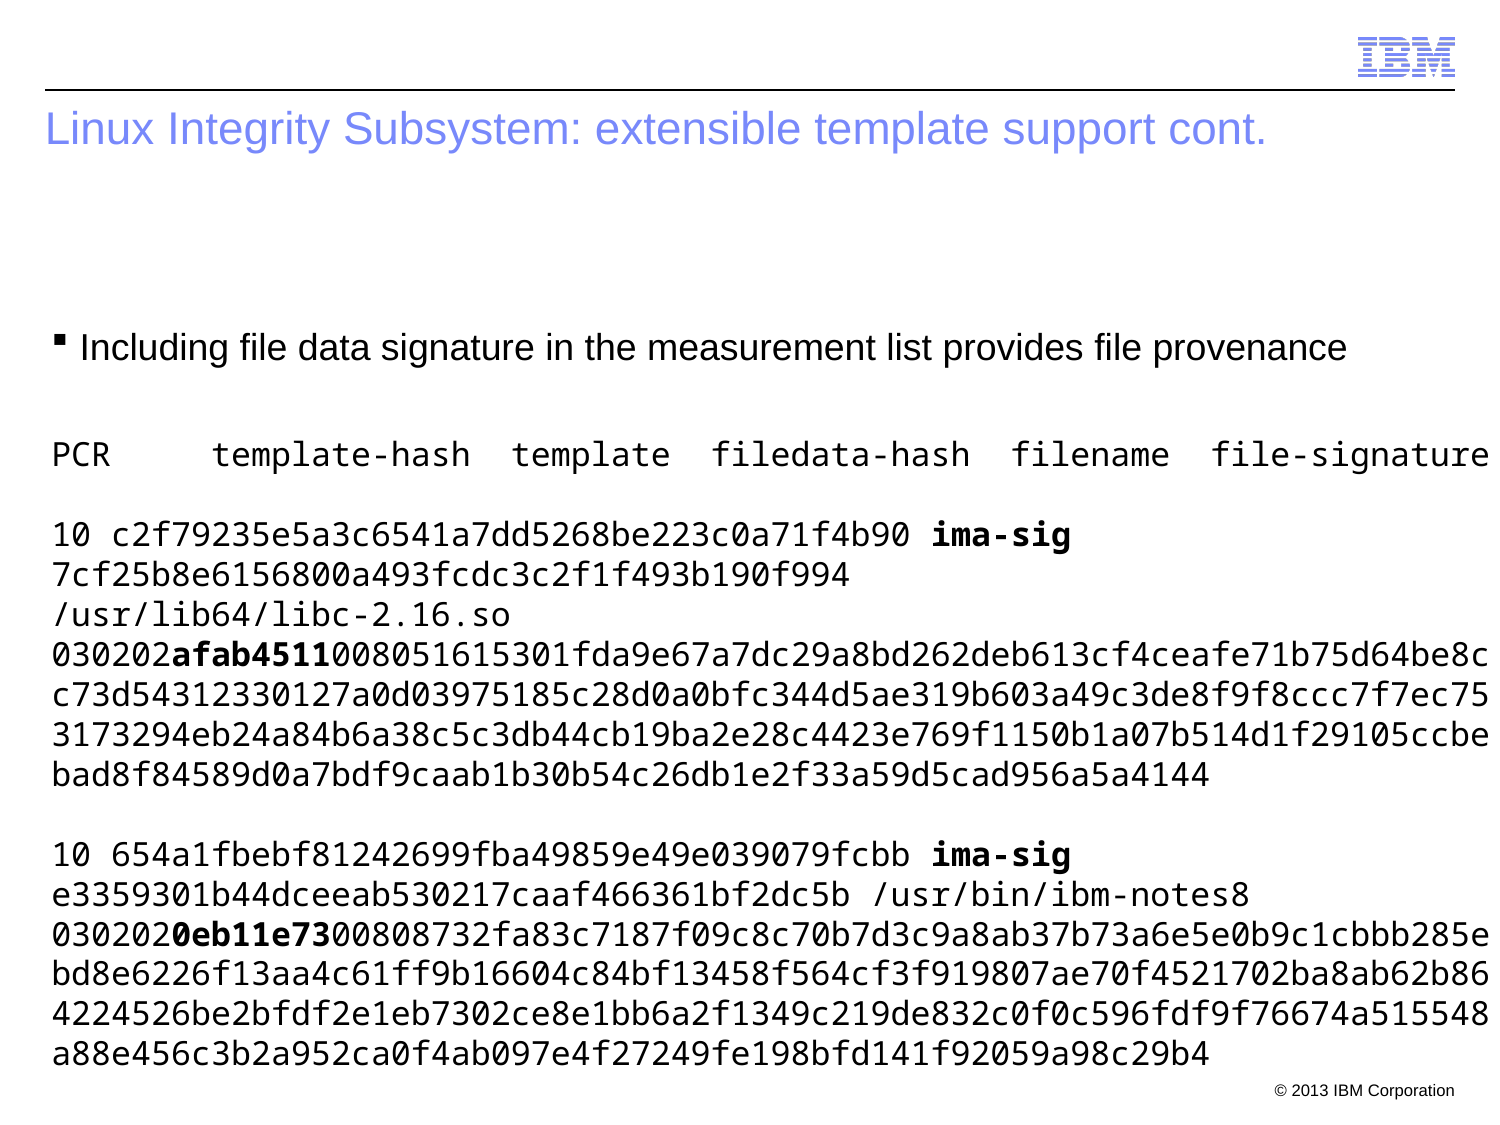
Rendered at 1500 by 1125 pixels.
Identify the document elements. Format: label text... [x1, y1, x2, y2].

picture [1358, 37, 1455, 77]
text_box Including file data signature in the measurement list provides file provenance [36, 314, 1411, 451]
title Linux Integrity Subsystem: extensible template support cont. [29, 97, 1455, 218]
text_box PCR template-hash template filedata-hash filename file-signature 10 c2f79235e5a3c6541a7dd5268be223c0a71f4b90 ima-sig 7cf25b8e6156800a493fcdc3c2f1f493b190f994 /usr/lib64/libc-2.16.so 030202afab4511008051615301fda9e67a7dc29a8bd262deb613cf4ceafe71b75d64be8cc73d54312330127a0d03975185c28d0a0bfc344d5ae319b603a49c3de8f9f8ccc7f7ec753173294eb24a84b6a38c5c3db44cb19ba2e28c4423e769f1150b1a07b514d1f29105ccbebad8f84589d0a7bdf9caab1b30b54c26db1e2f33a59d5cad956a5a4144 10 654a1fbebf81242699fba49859e49e039079fcbb ima-sig e3359301b44dceeab530217caaf466361bf2dc5b /usr/bin/ibm-notes8 0302020eb11e7300808732fa83c7187f09c8c70b7d3c9a8ab37b73a6e5e0b9c1cbbb285ebd8e6226f13aa4c61ff9b16604c84bf13458f564cf3f919807ae70f4521702ba8ab62b864224526be2bfdf2e1eb7302ce8e1bb6a2f1349c219de832c0f0c596fdf9f76674a515548a88e456c3b2a952ca0f4ab097e4f27249fe198bfd141f92059a98c29b4 [36, 396, 1500, 1125]
